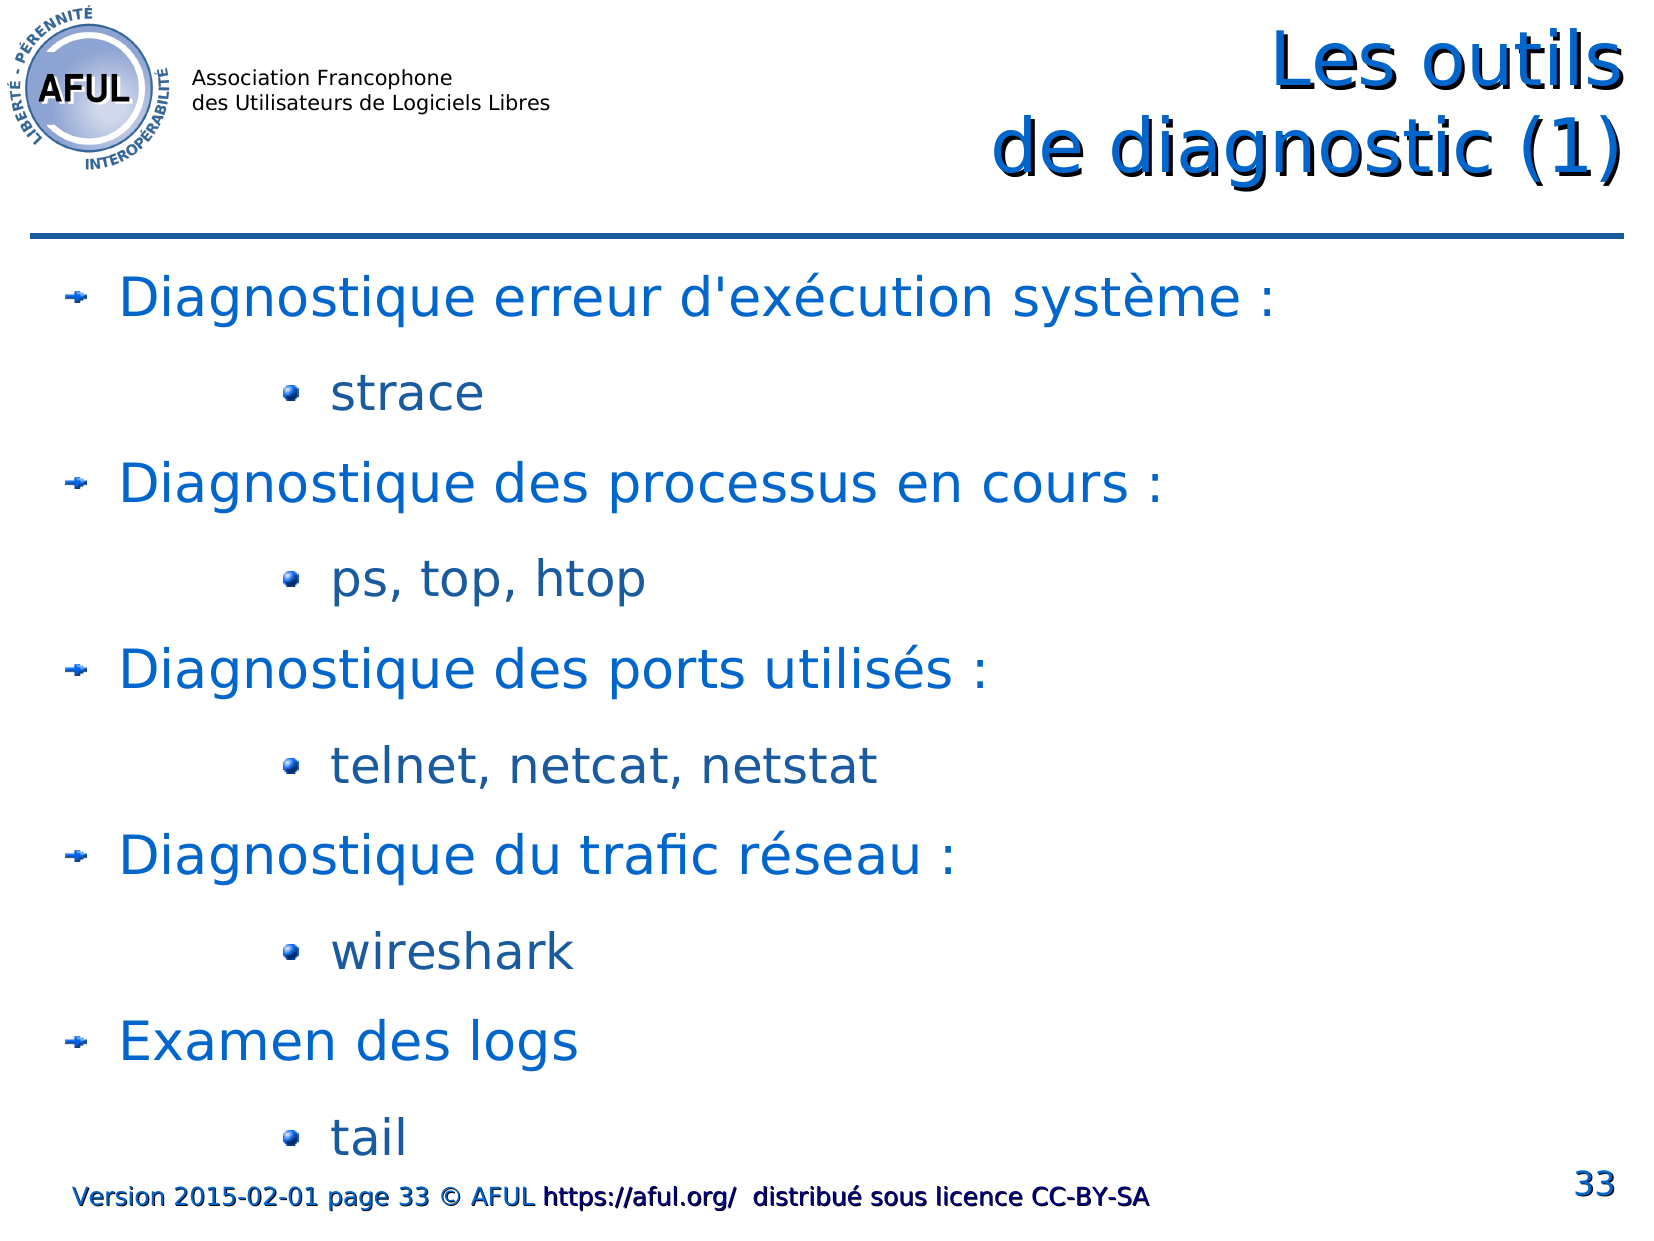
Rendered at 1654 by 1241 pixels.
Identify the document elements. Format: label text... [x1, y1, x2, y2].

picture [0, 0, 178, 178]
list Diagnostique erreur d'exécution système : strace Diagnostique des processus en cours : ps, top, htop Diagnostique des ports utilisés : telnet, netcat, netstat Diagnostique du trafic réseau : wireshark Examen des logs tail [47, 265, 1595, 1196]
title Les outils de diagnostic (1) [501, 0, 1625, 207]
